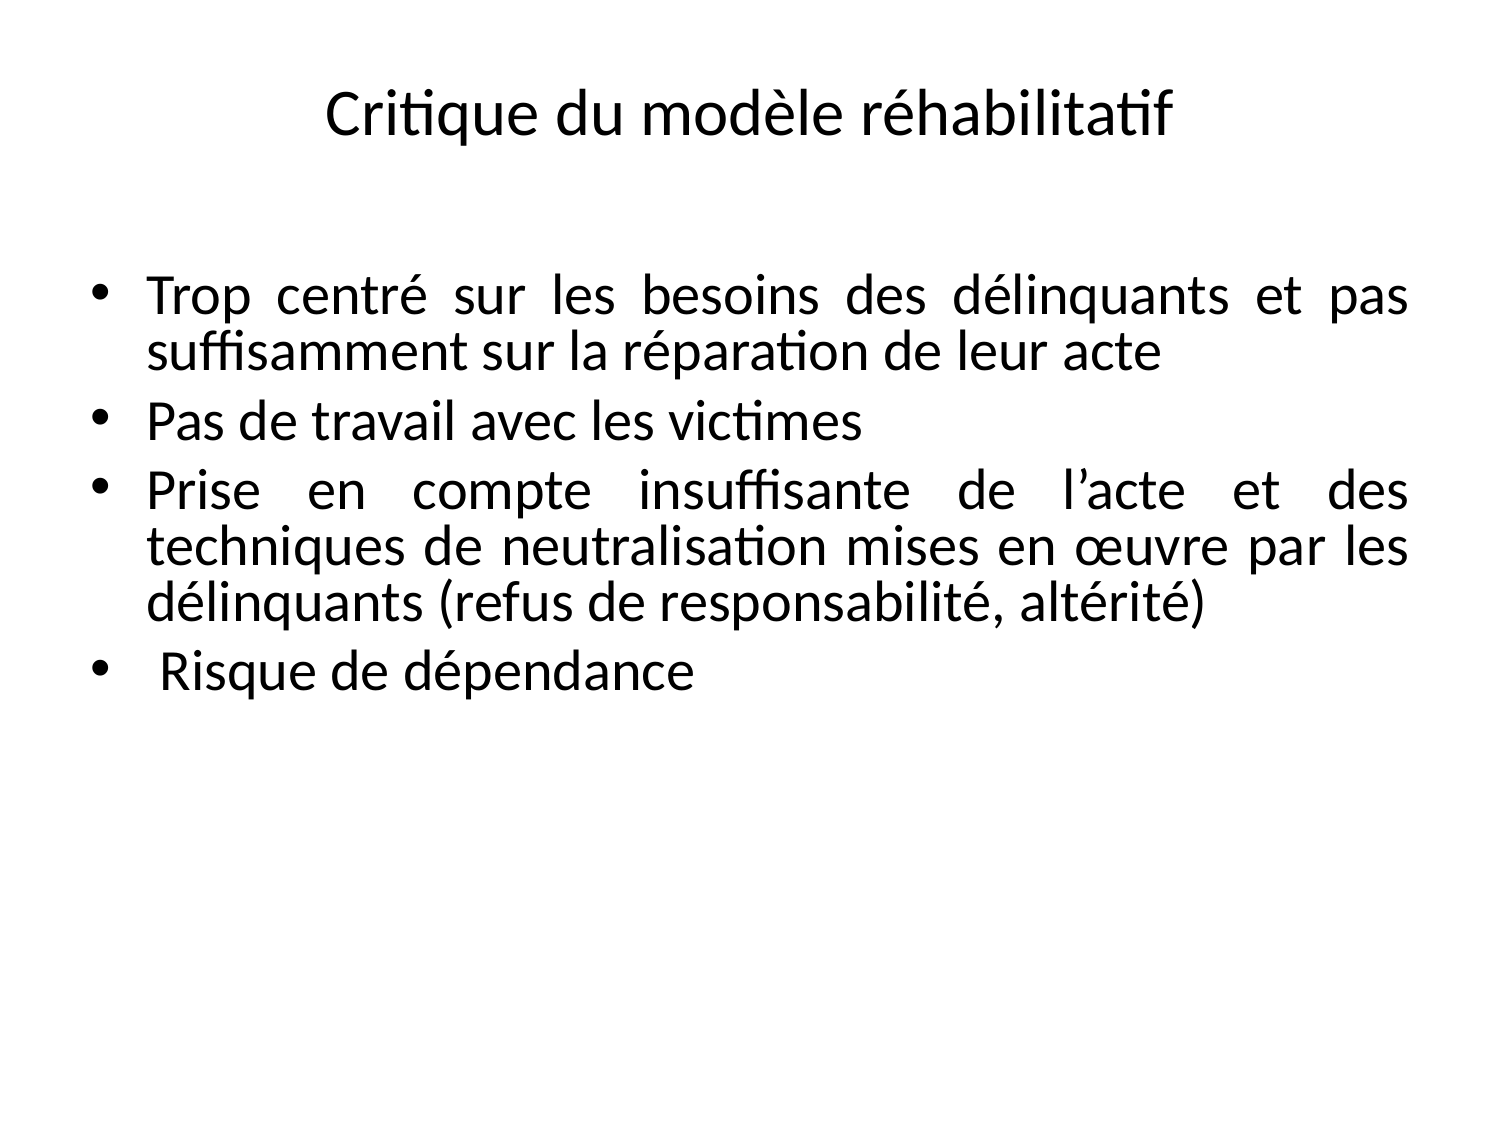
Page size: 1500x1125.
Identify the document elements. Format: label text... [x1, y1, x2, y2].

list Trop centré sur les besoins des délinquants et pas suffisamment sur la réparation de leur acte Pas de travail avec les victimes Prise en compte insuffisante de l’acte et des techniques de neutralisation mises en œuvre par les délinquants (refus de responsabilité, altérité) Risque de dépendance [75, 262, 1425, 1005]
title Critique du modèle réhabilitatif [75, 45, 1425, 173]
